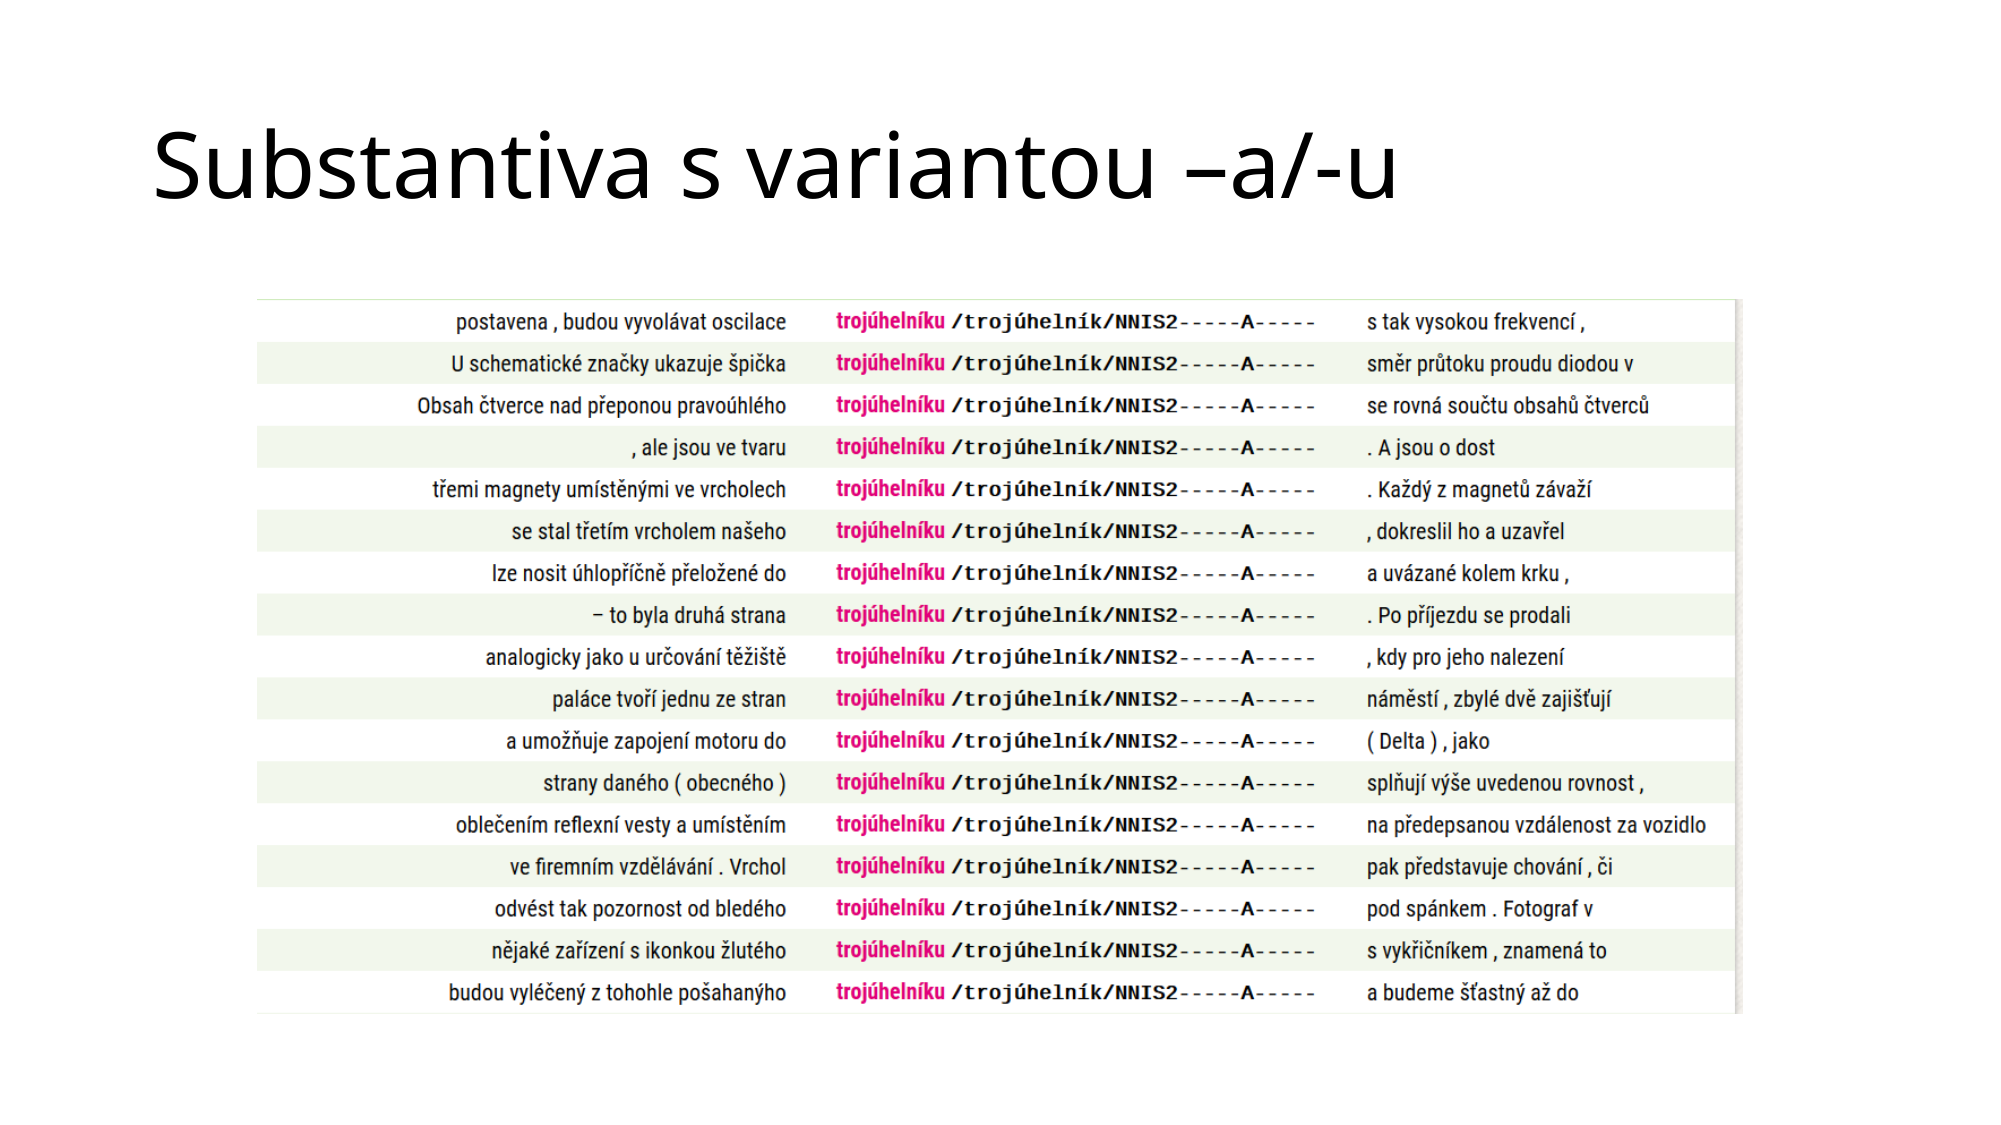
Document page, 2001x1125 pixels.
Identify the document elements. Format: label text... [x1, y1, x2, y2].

title Substantiva s variantou –a/-u [137, 59, 1863, 278]
picture [257, 299, 1743, 1014]
